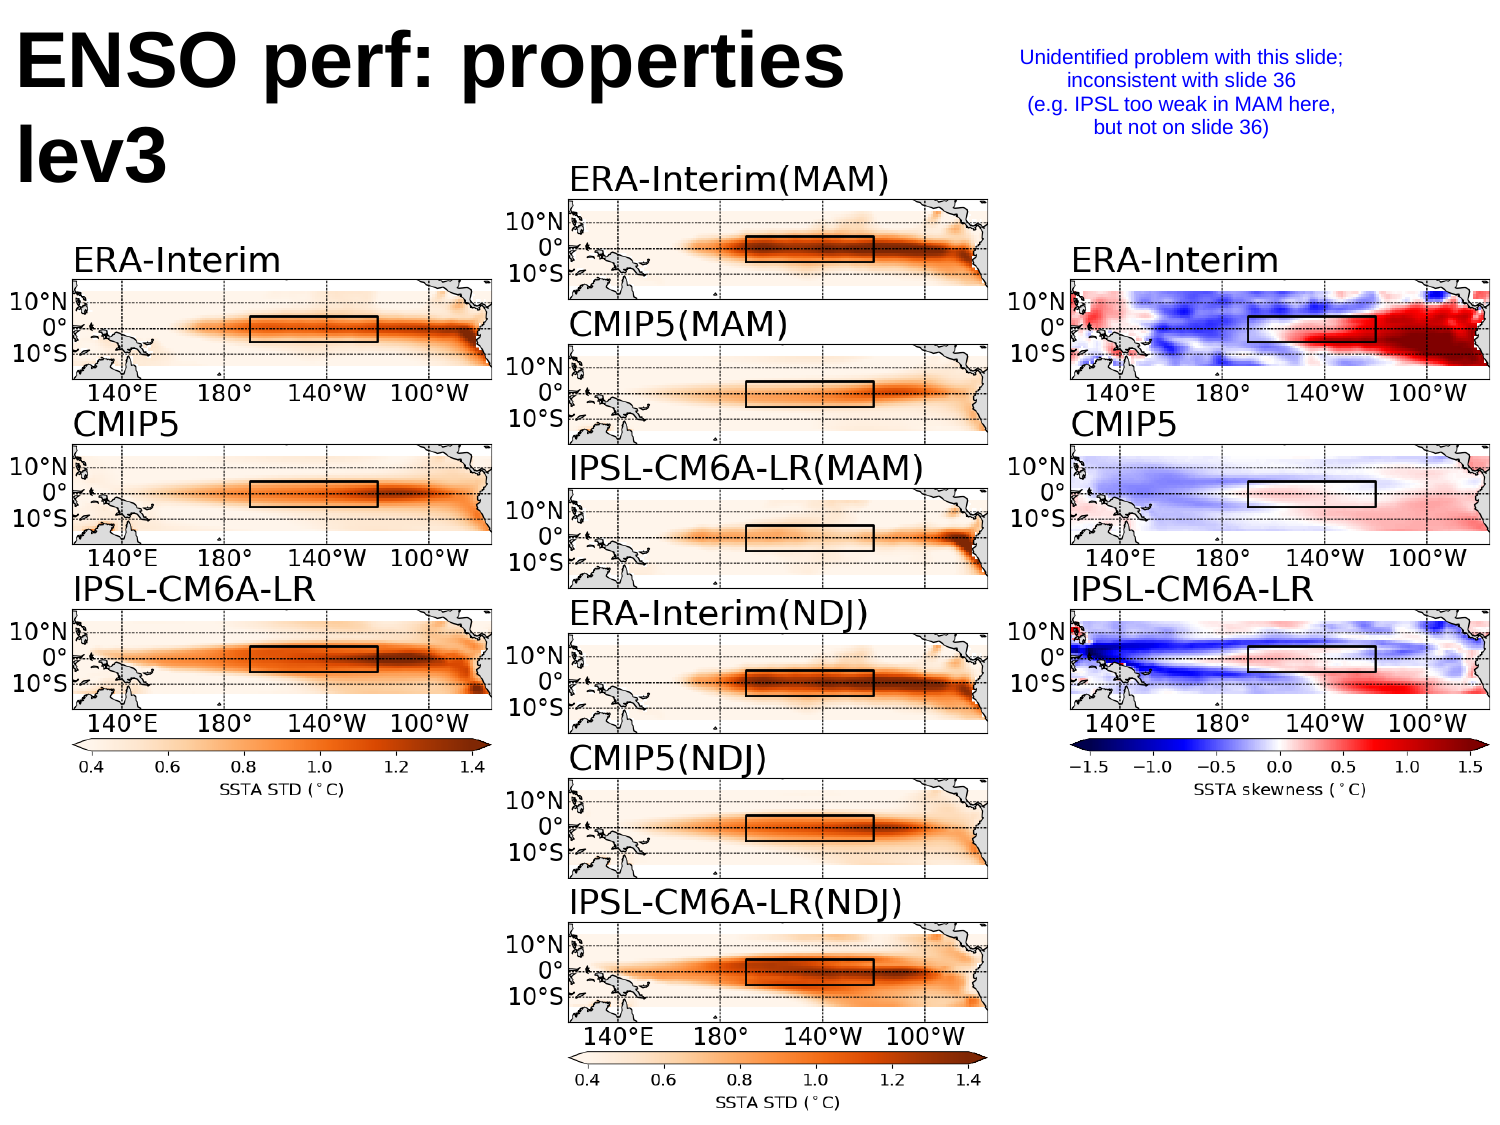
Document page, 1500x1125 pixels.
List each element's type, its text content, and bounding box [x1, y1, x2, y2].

title ENSO perf: properties lev3 [0, 0, 1500, 206]
text_box Unidentified problem with this slide; inconsistent with slide 36 (e.g. IPSL too weak in MAM here, but not on slide 36) [1004, 38, 1359, 147]
picture [0, 206, 1500, 1120]
